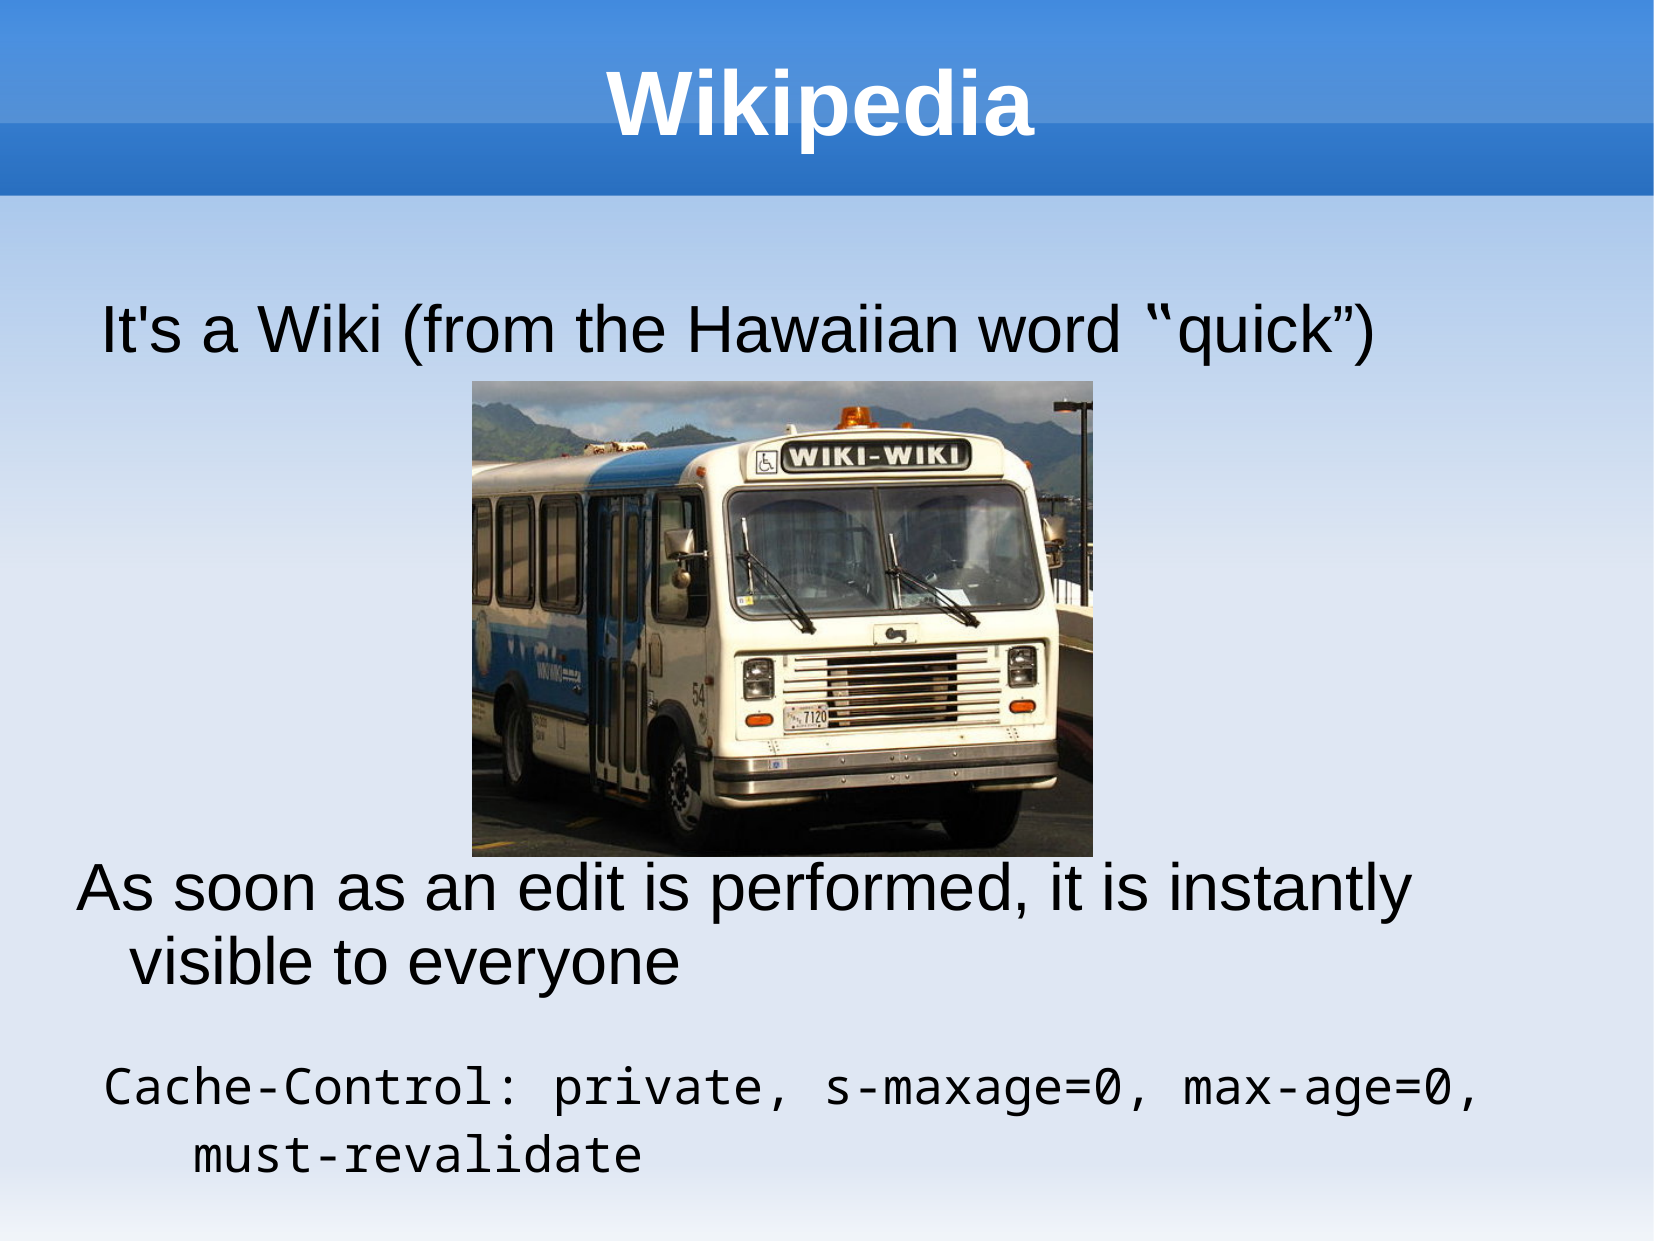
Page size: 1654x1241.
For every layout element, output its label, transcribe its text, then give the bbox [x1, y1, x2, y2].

picture [0, 0, 1654, 1241]
list It's a Wiki (from the Hawaiian word ‟quick”) [82, 290, 1571, 1109]
list As soon as an edit is performed, it is instantly visible to everyone [59, 849, 1548, 1034]
text_box Cache-Control: private, s-maxage=0, max-age=0, must-revalidate [88, 1043, 1536, 1182]
title Wikipedia [76, 0, 1565, 208]
